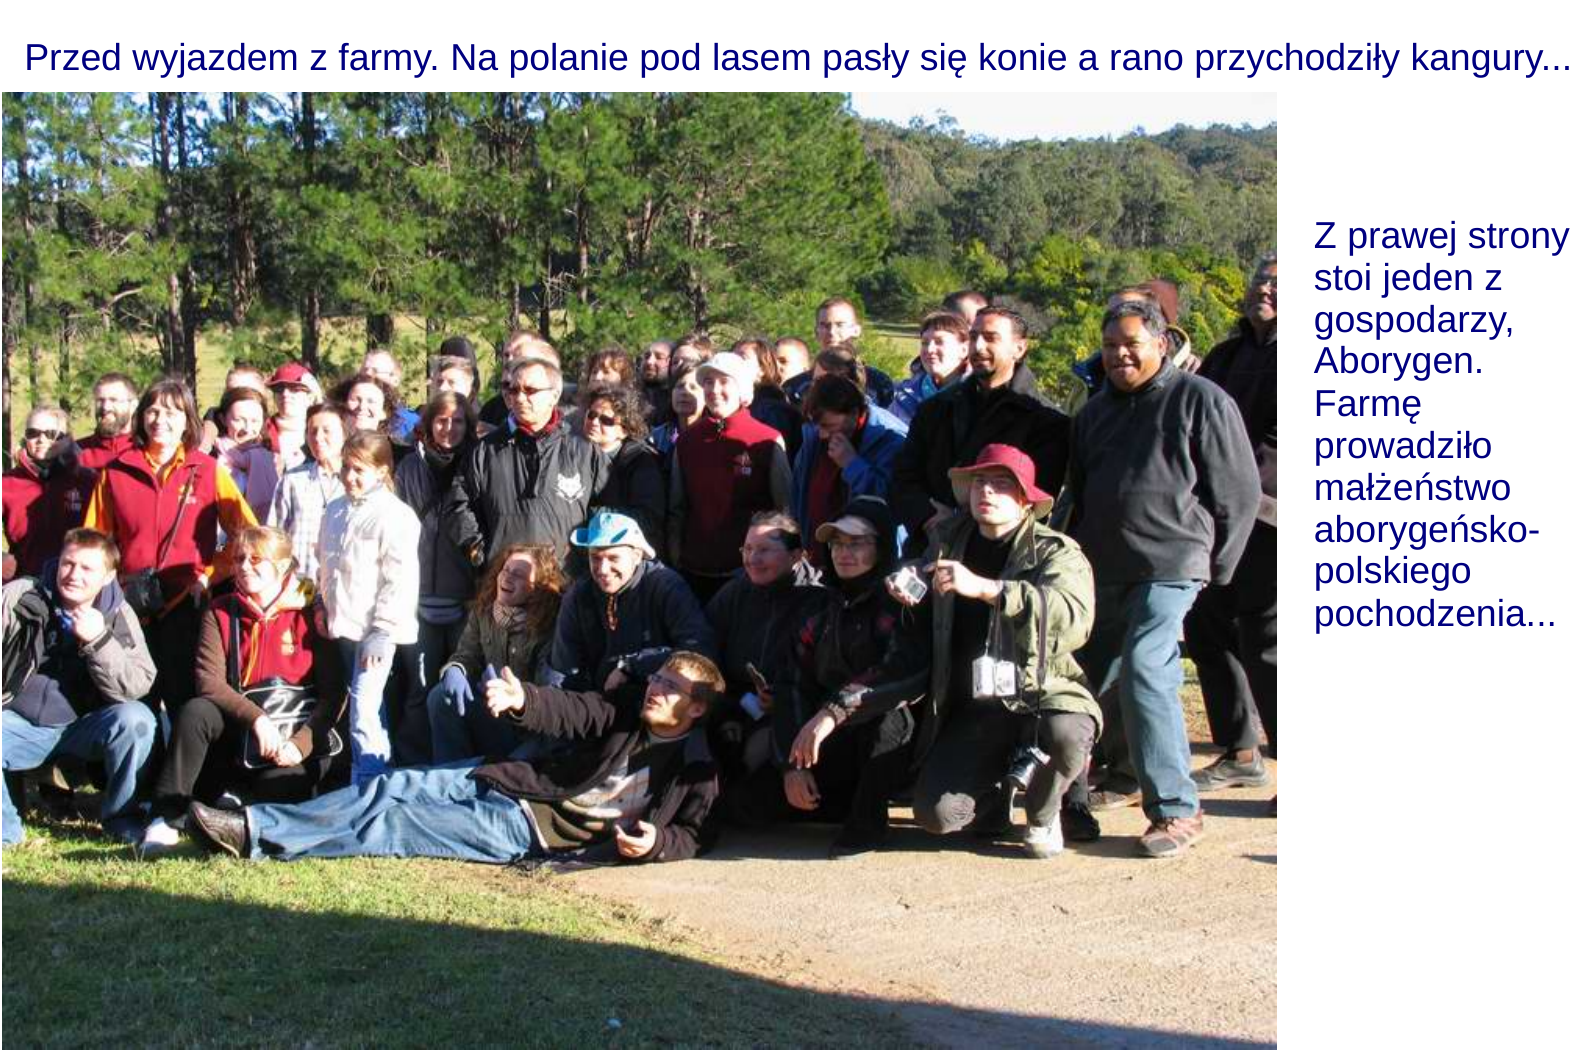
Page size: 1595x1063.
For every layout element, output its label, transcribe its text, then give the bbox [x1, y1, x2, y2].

picture [2, 92, 1277, 1050]
text_box Z prawej strony stoi jeden z gospodarzy, Aborygen. Farmę prowadziło małżeństwo aborygeńsko-polskiego pochodzenia... [1299, 206, 1595, 642]
text_box Przed wyjazdem z farmy. Na polanie pod lasem pasły się konie a rano przychodziły kangury... [9, 29, 1595, 87]
